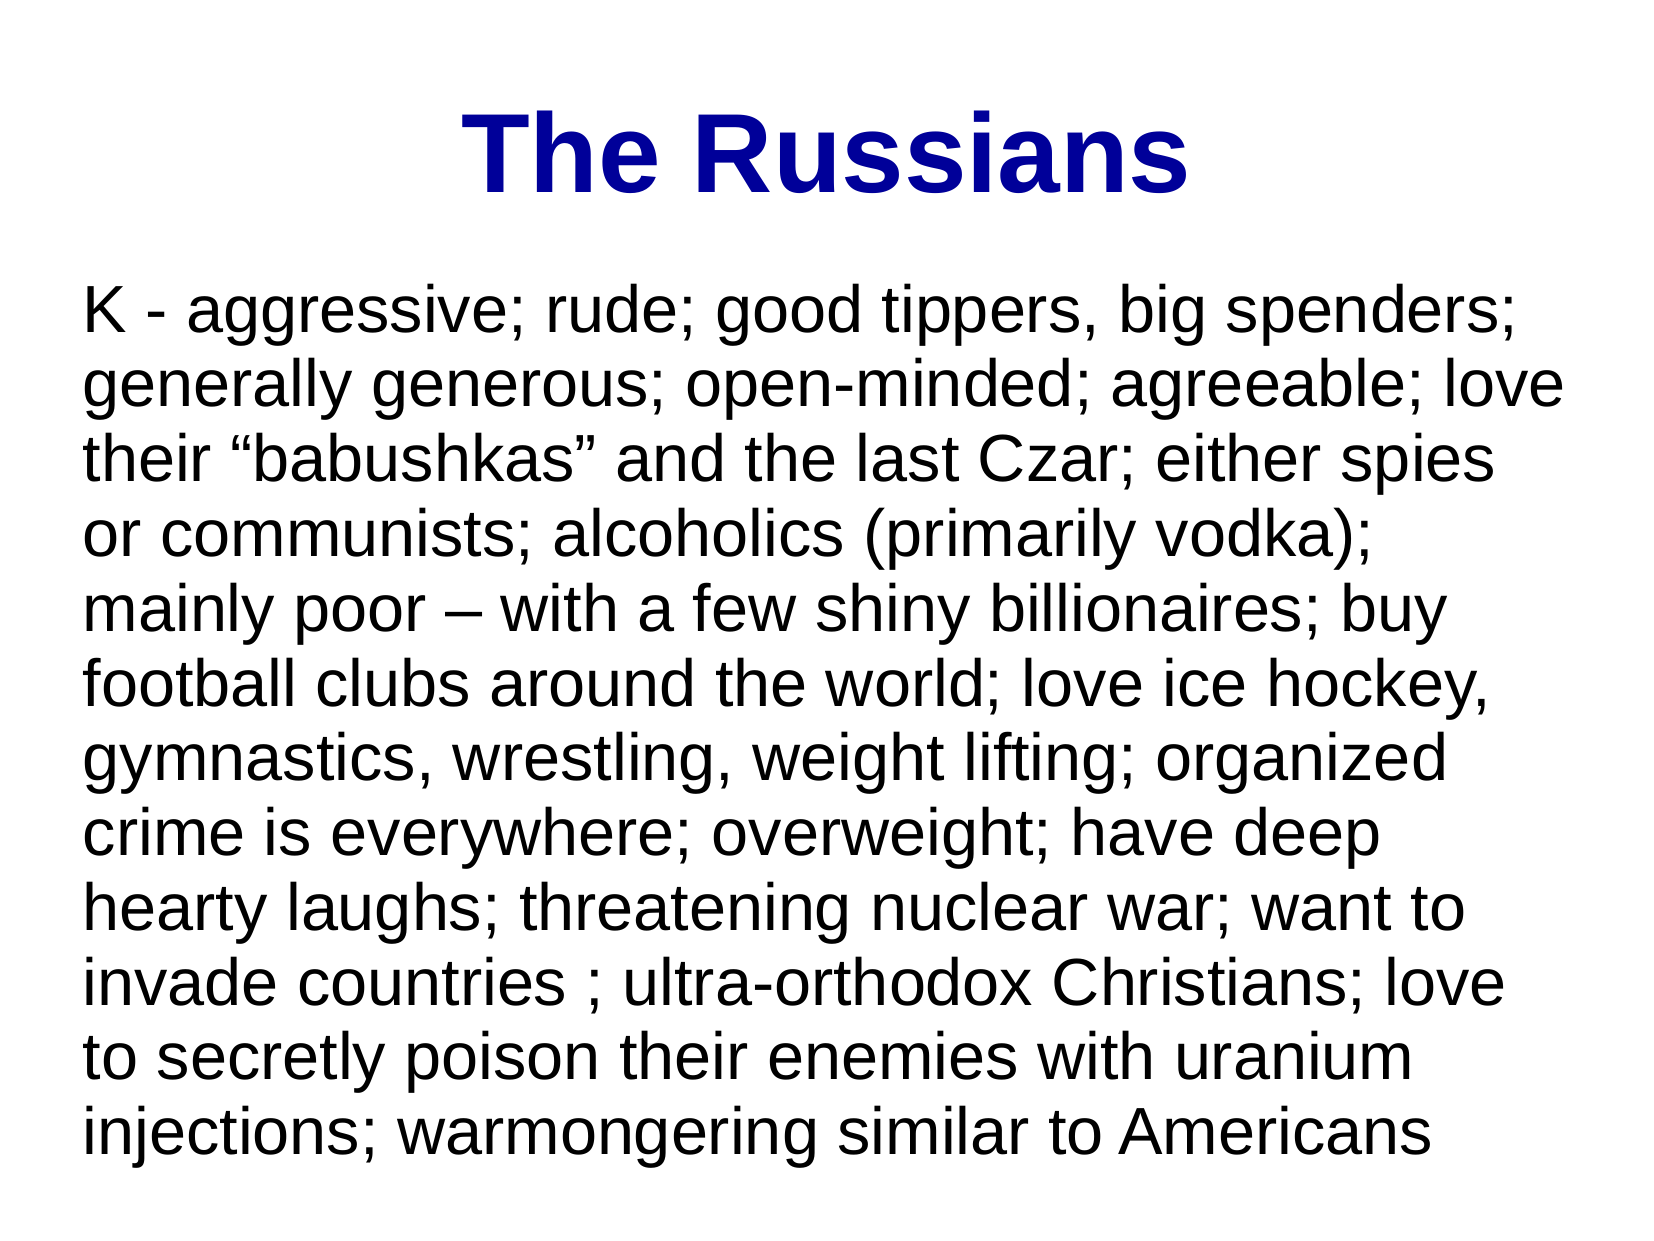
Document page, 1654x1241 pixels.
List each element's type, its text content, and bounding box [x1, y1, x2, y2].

title The Russians [82, 49, 1571, 257]
list K - aggressive; rude; good tippers, big spenders; generally generous; open-minded; agreeable; love their “babushkas” and the last Czar; either spies or communists; alcoholics (primarily vodka); mainly poor – with a few shiny billionaires; buy football clubs around the world; love ice hockey, gymnastics, wrestling, weight lifting; organized crime is everywhere; overweight; have deep hearty laughs; threatening nuclear war; want to invade countries ; ultra-orthodox Christians; love to secretly poison their enemies with uranium injections; warmongering similar to Americans [82, 271, 1571, 1169]
